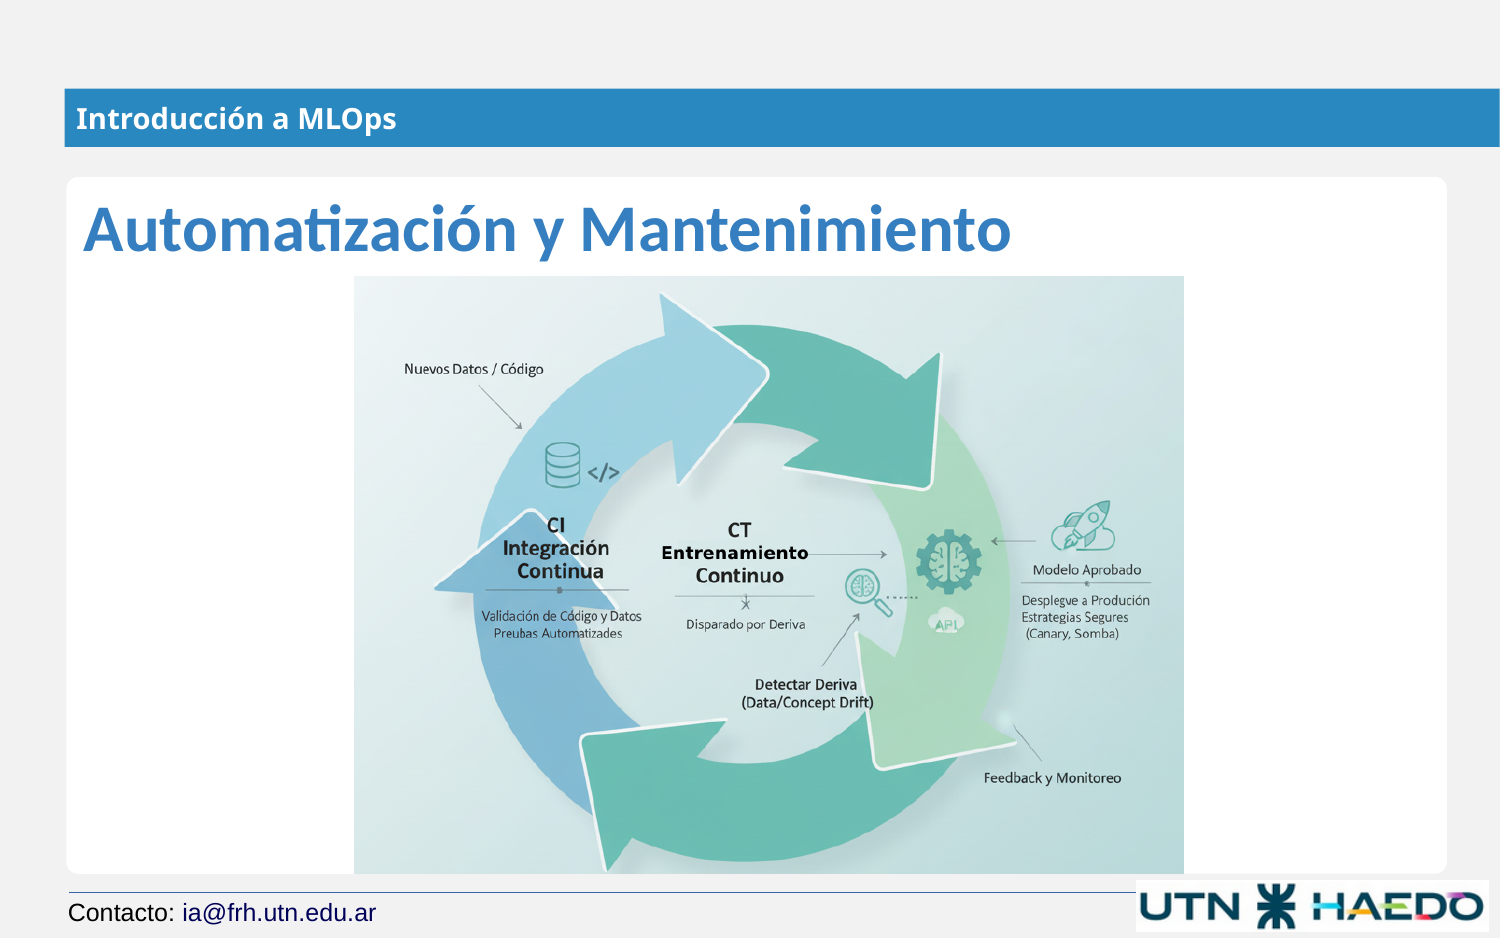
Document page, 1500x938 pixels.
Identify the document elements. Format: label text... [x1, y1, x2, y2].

text_box Introducción a MLOps [64, 88, 1500, 147]
picture [354, 276, 1184, 875]
picture [1136, 880, 1489, 932]
text_box Automatización y Mantenimiento [68, 177, 1465, 874]
